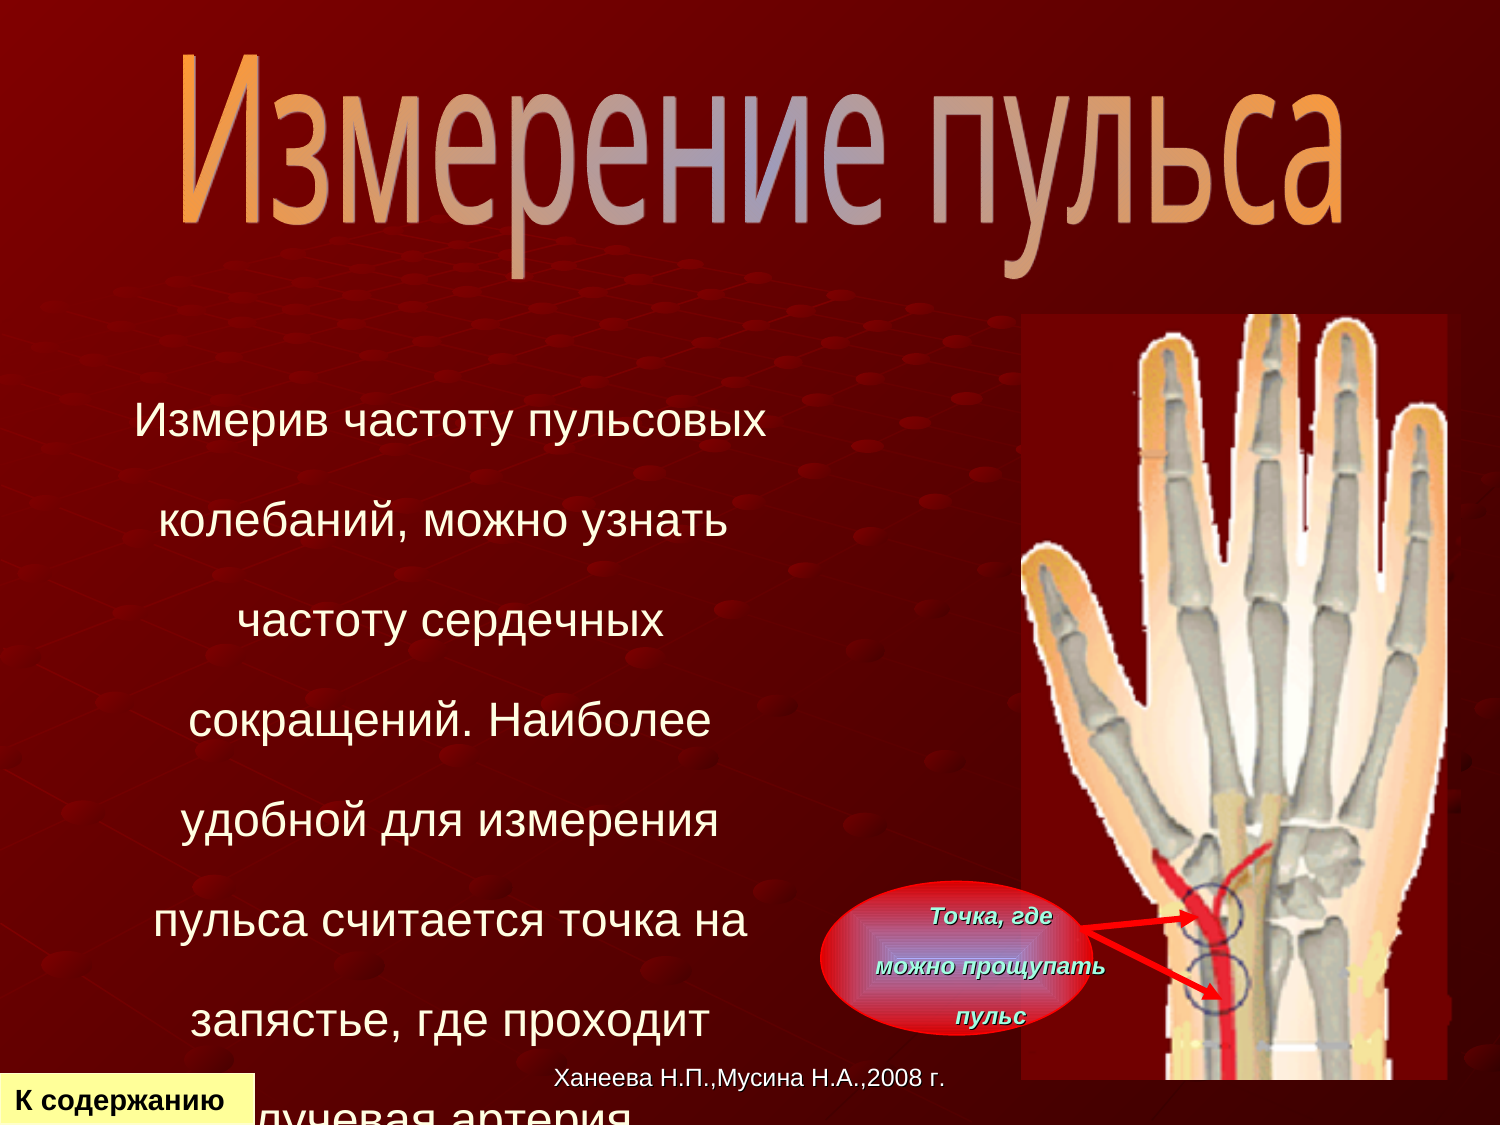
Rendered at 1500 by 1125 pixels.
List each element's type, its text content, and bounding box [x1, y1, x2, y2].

text_box Измерение пульса [1003, 96, 1069, 279]
text_box Измерение пульса [586, 94, 646, 225]
text_box Измерение пульса [343, 96, 418, 223]
text_box Измерение пульса [273, 94, 327, 225]
text_box Измерение пульса [183, 54, 257, 223]
text_box Измерение пульса [824, 94, 883, 225]
text_box Измерение пульса [1284, 94, 1341, 225]
text_box Измерение пульса [663, 96, 724, 223]
text_box Измерение пульса [1067, 96, 1130, 225]
text_box Измерение пульса [745, 96, 806, 223]
text_box Измерение пульса [511, 94, 573, 279]
text_box Измерение пульса [1224, 94, 1275, 225]
text_box К содержанию [0, 1073, 254, 1124]
text_box Измерив частоту пульсовых колебаний, можно узнать частоту сердечных сокращений. Наиболее удобной для измерения пульса считается точка на запястье, где проходит лучевая артерия. [88, 345, 813, 1125]
text_box Измерение пульса [435, 94, 495, 225]
picture [1021, 314, 1461, 1080]
text_box Точка, где можно прощупать пульс [820, 881, 1093, 1035]
text_box Измерение пульса [1151, 96, 1211, 223]
text_box Измерение пульса [933, 96, 993, 223]
